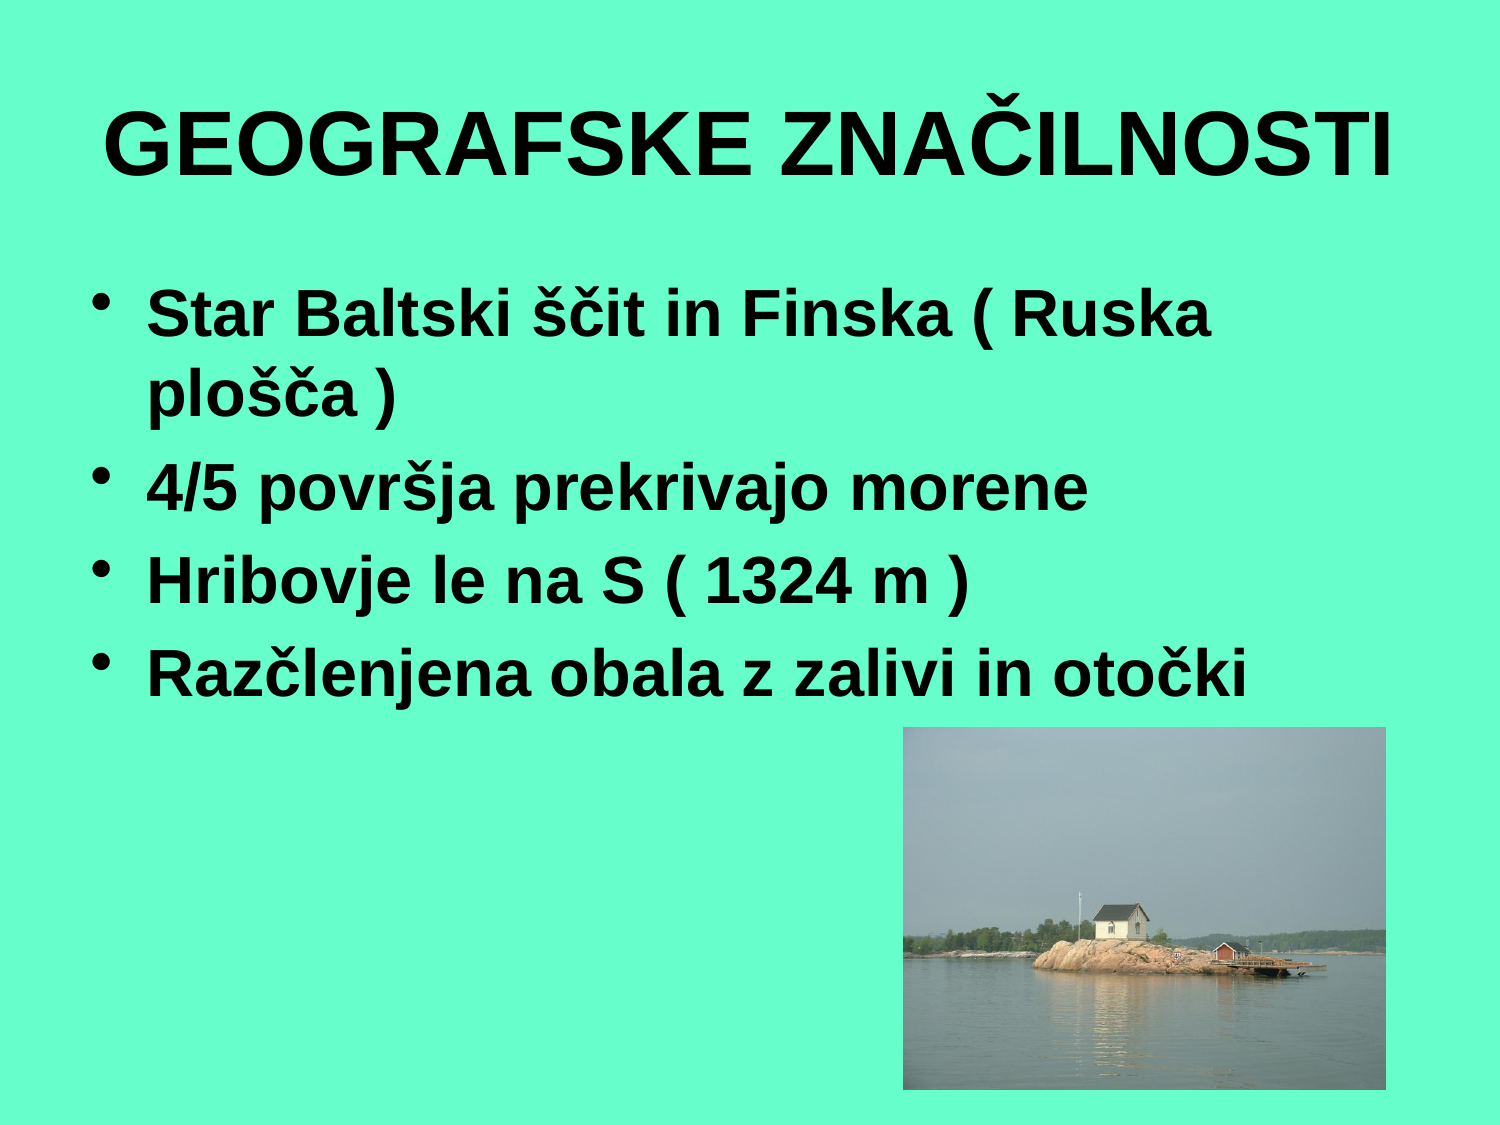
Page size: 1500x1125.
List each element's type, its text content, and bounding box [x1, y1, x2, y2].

title GEOGRAFSKE ZNAČILNOSTI [75, 45, 1425, 233]
picture [903, 727, 1386, 1090]
list Star Baltski ščit in Finska ( Ruska plošča ) 4/5 površja prekrivajo morene Hribovje le na S ( 1324 m ) Razčlenjena obala z zalivi in otočki [75, 262, 1425, 1005]
